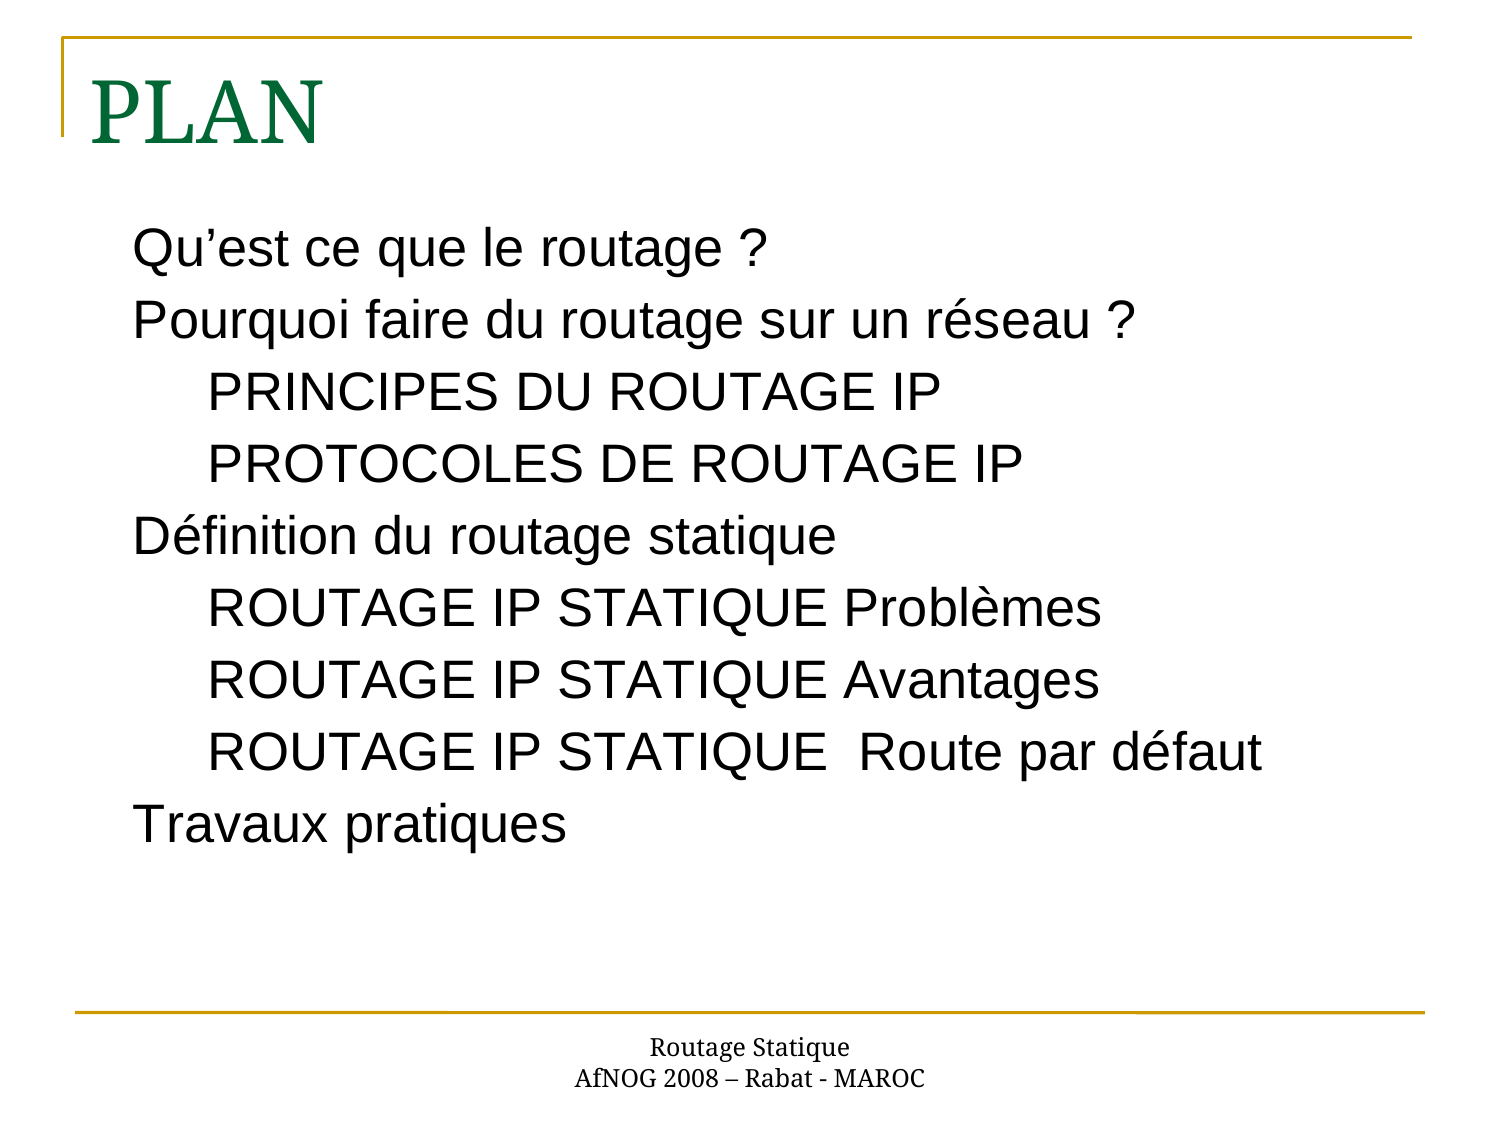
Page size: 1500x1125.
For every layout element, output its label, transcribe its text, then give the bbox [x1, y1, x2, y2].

text_box Qu’est ce que le routage ? Pourquoi faire du routage sur un réseau ? PRINCIPES DU ROUTAGE IP PROTOCOLES DE ROUTAGE IP Définition du routage statique ROUTAGE IP STATIQUE Problèmes ROUTAGE IP STATIQUE Avantages ROUTAGE IP STATIQUE Route par défaut Travaux pratiques [118, 210, 1394, 886]
title PLAN [75, 45, 1424, 287]
